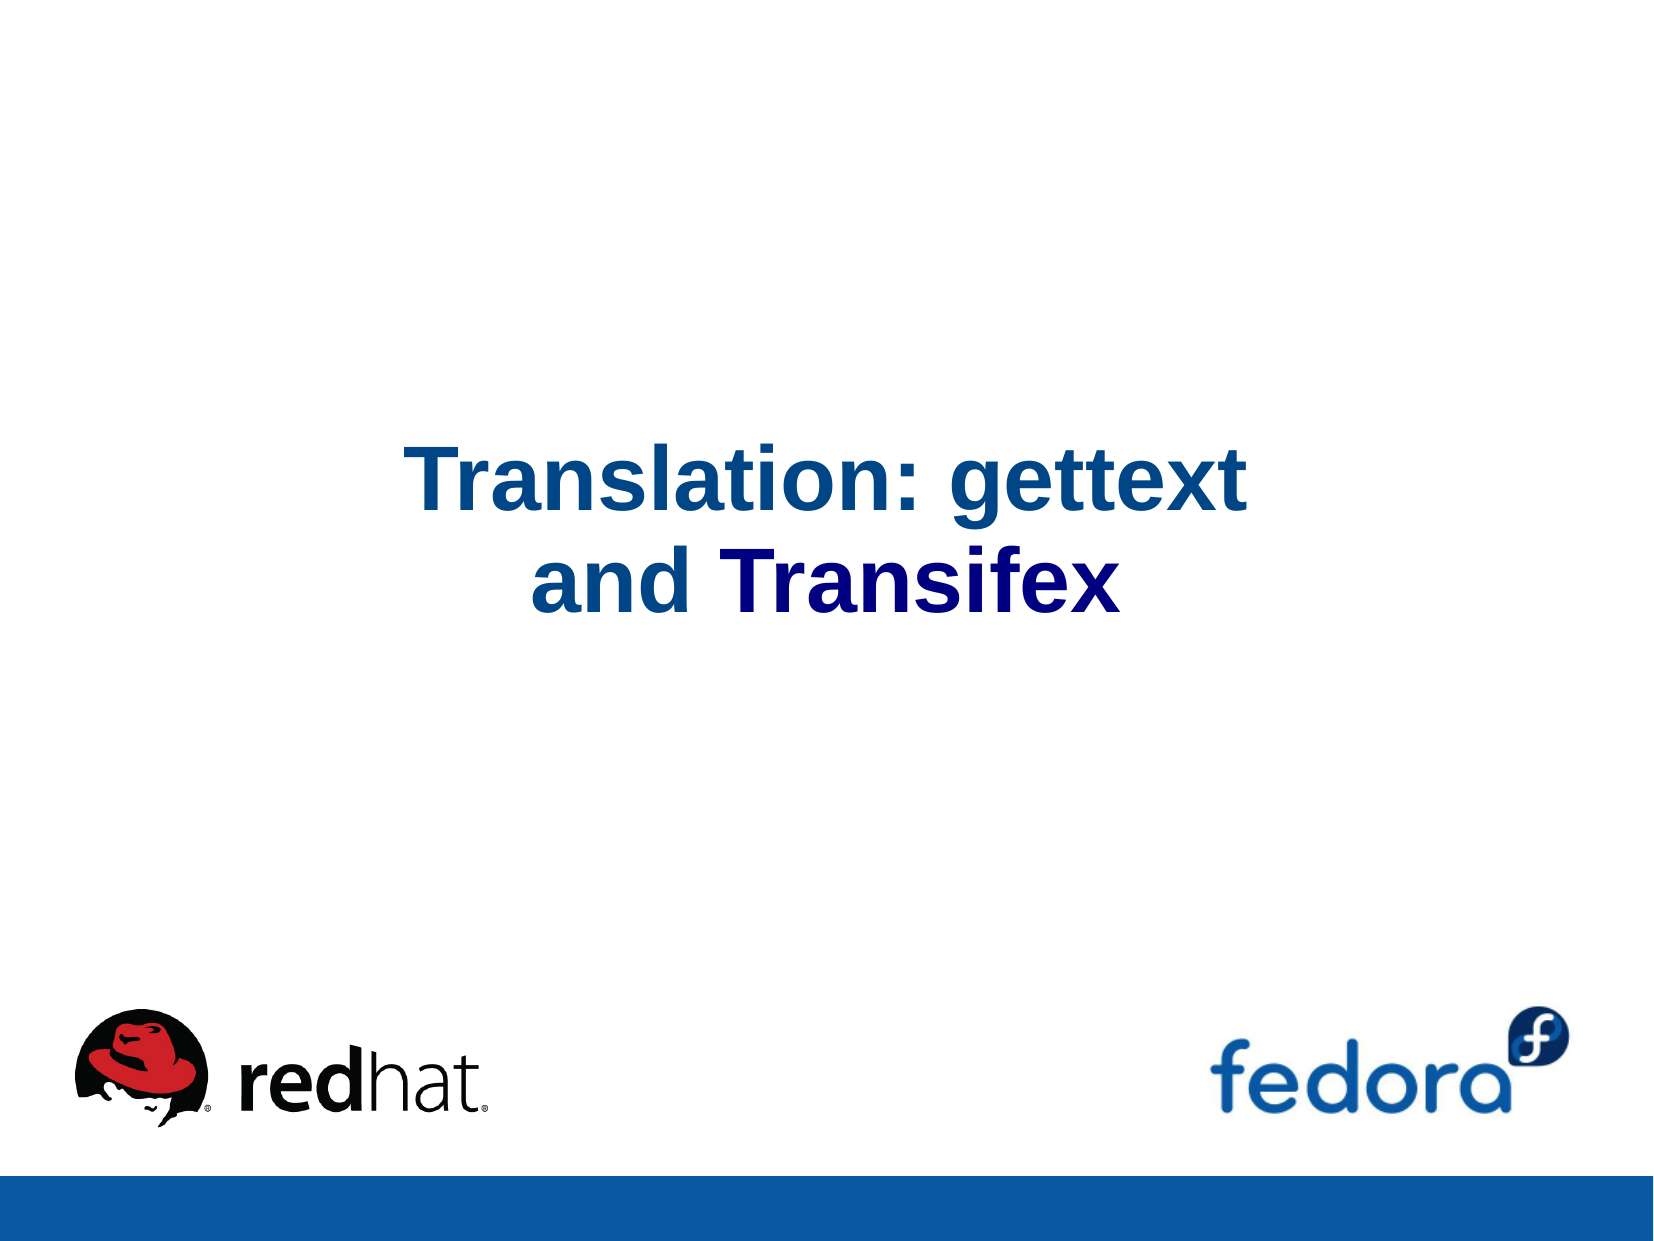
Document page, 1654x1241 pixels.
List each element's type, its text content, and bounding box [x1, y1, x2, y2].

picture [1200, 997, 1576, 1125]
subtitle Translation: gettext and Transifex [82, 56, 1571, 1102]
picture [75, 1009, 488, 1142]
picture [0, 1176, 1654, 1241]
